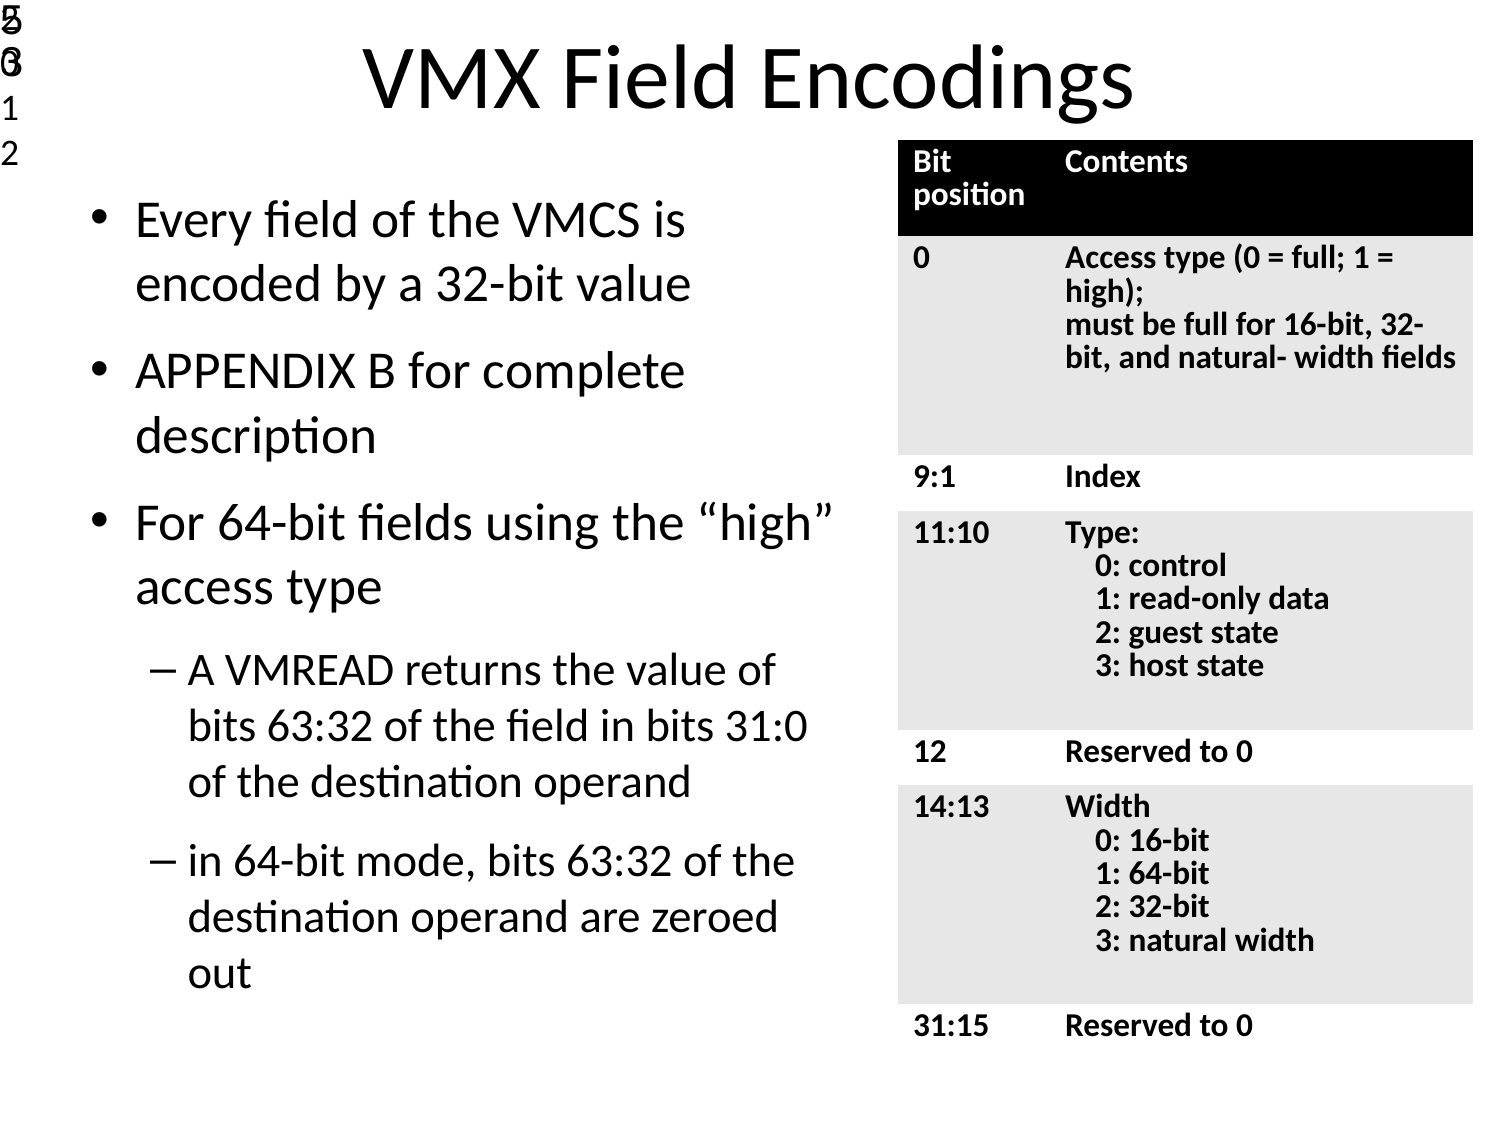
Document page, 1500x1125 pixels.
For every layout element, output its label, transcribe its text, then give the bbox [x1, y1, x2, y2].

table_cell Reserved to 0 [1050, 730, 1473, 785]
table_cell Width 0: 16-bit 1: 64-bit 2: 32-bit 3: natural width [1050, 785, 1473, 1004]
title VMX Field Encodings [75, 0, 1425, 166]
table_cell 11:10 [898, 511, 1050, 730]
table_cell Reserved to 0 [1050, 1004, 1473, 1060]
table_cell 9:1 [898, 455, 1050, 511]
table_cell Index [1050, 455, 1473, 511]
table_cell 31:15 [898, 1004, 1050, 1060]
table_cell 0 [898, 236, 1050, 455]
table_cell Type: 0: control 1: read-only data 2: guest state 3: host state [1050, 511, 1473, 730]
table_cell Access type (0 = full; 1 = high); must be full for 16-bit, 32-bit, and natural- width fields [1050, 236, 1473, 455]
table_header Contents [1050, 140, 1473, 236]
table_cell 12 [898, 730, 1050, 785]
table_cell 14:13 [898, 785, 1050, 1004]
list Every field of the VMCS is encoded by a 32-bit value APPENDIX B for complete description For 64-bit fields using the “high” access type A VMREAD returns the value of bits 63:32 of the field in bits 31:0 of the destination operand in 64-bit mode, bits 63:32 of the destination operand are zeroed out [75, 176, 862, 1005]
table_header Bit position [898, 140, 1050, 236]
